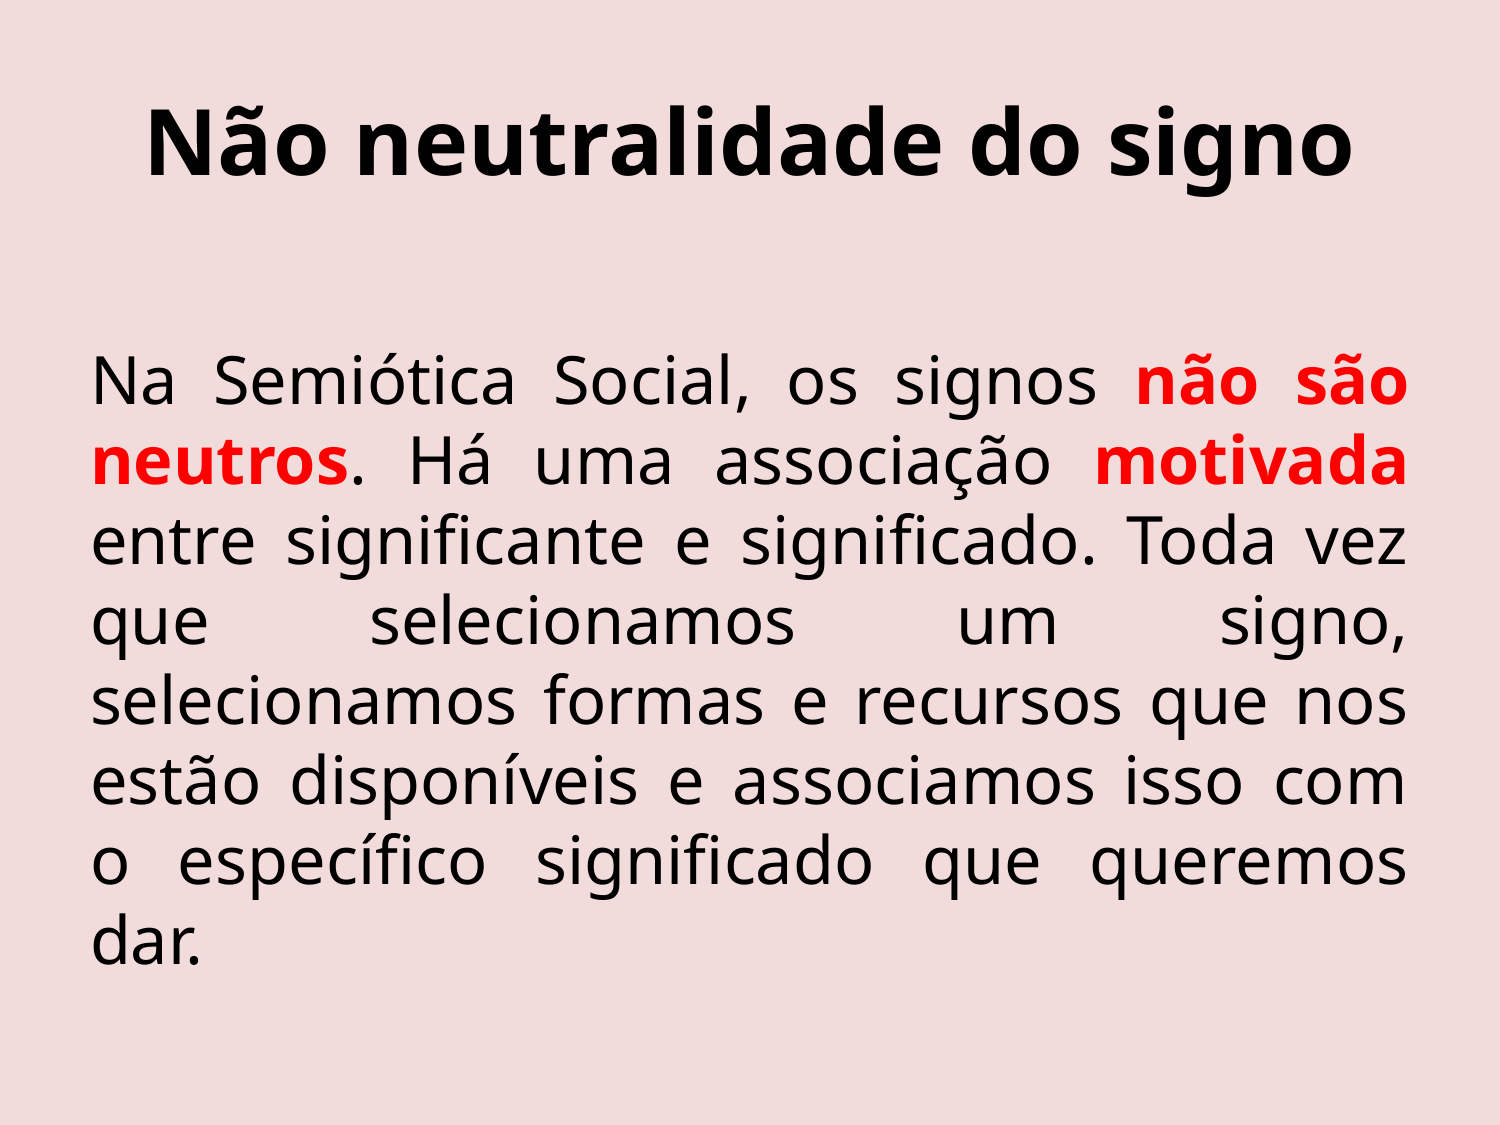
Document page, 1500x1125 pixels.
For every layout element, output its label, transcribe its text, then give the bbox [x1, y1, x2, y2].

title Não neutralidade do signo [75, 45, 1425, 233]
list Na Semiótica Social, os signos não são neutros. Há uma associação motivada entre significante e significado. Toda vez que selecionamos um signo, selecionamos formas e recursos que nos estão disponíveis e associamos isso com o específico significado que queremos dar. [75, 330, 1425, 1005]
